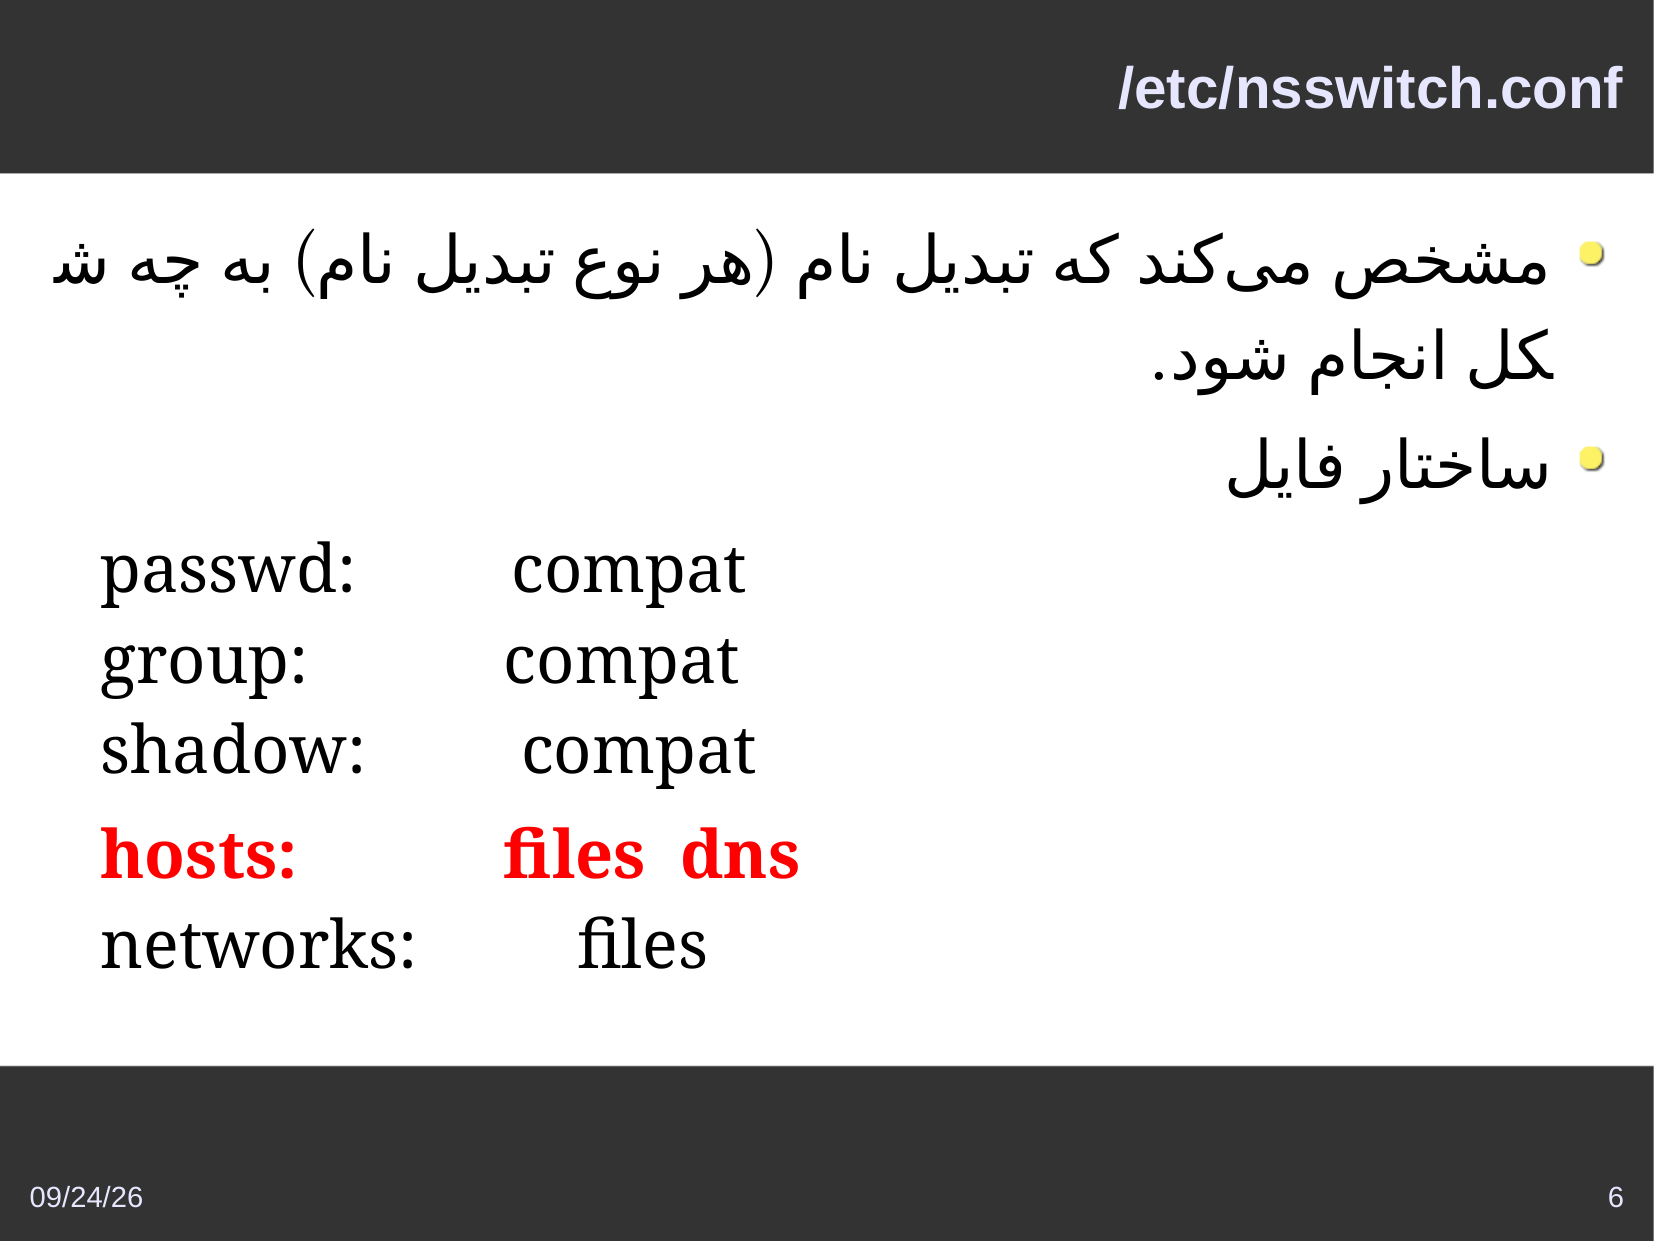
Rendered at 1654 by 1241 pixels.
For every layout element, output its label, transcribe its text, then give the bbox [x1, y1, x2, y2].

list مشخص می‌کند که تبدیل نام (هر نوع تبدیل نام) به چه شکل انجام شود. ساختار فایل passwd: compat group: compat shadow: compat hosts: files dns networks: files [29, 206, 1625, 1034]
picture [0, 0, 1654, 1241]
title /etc/nsswitch.conf [29, 29, 1625, 148]
